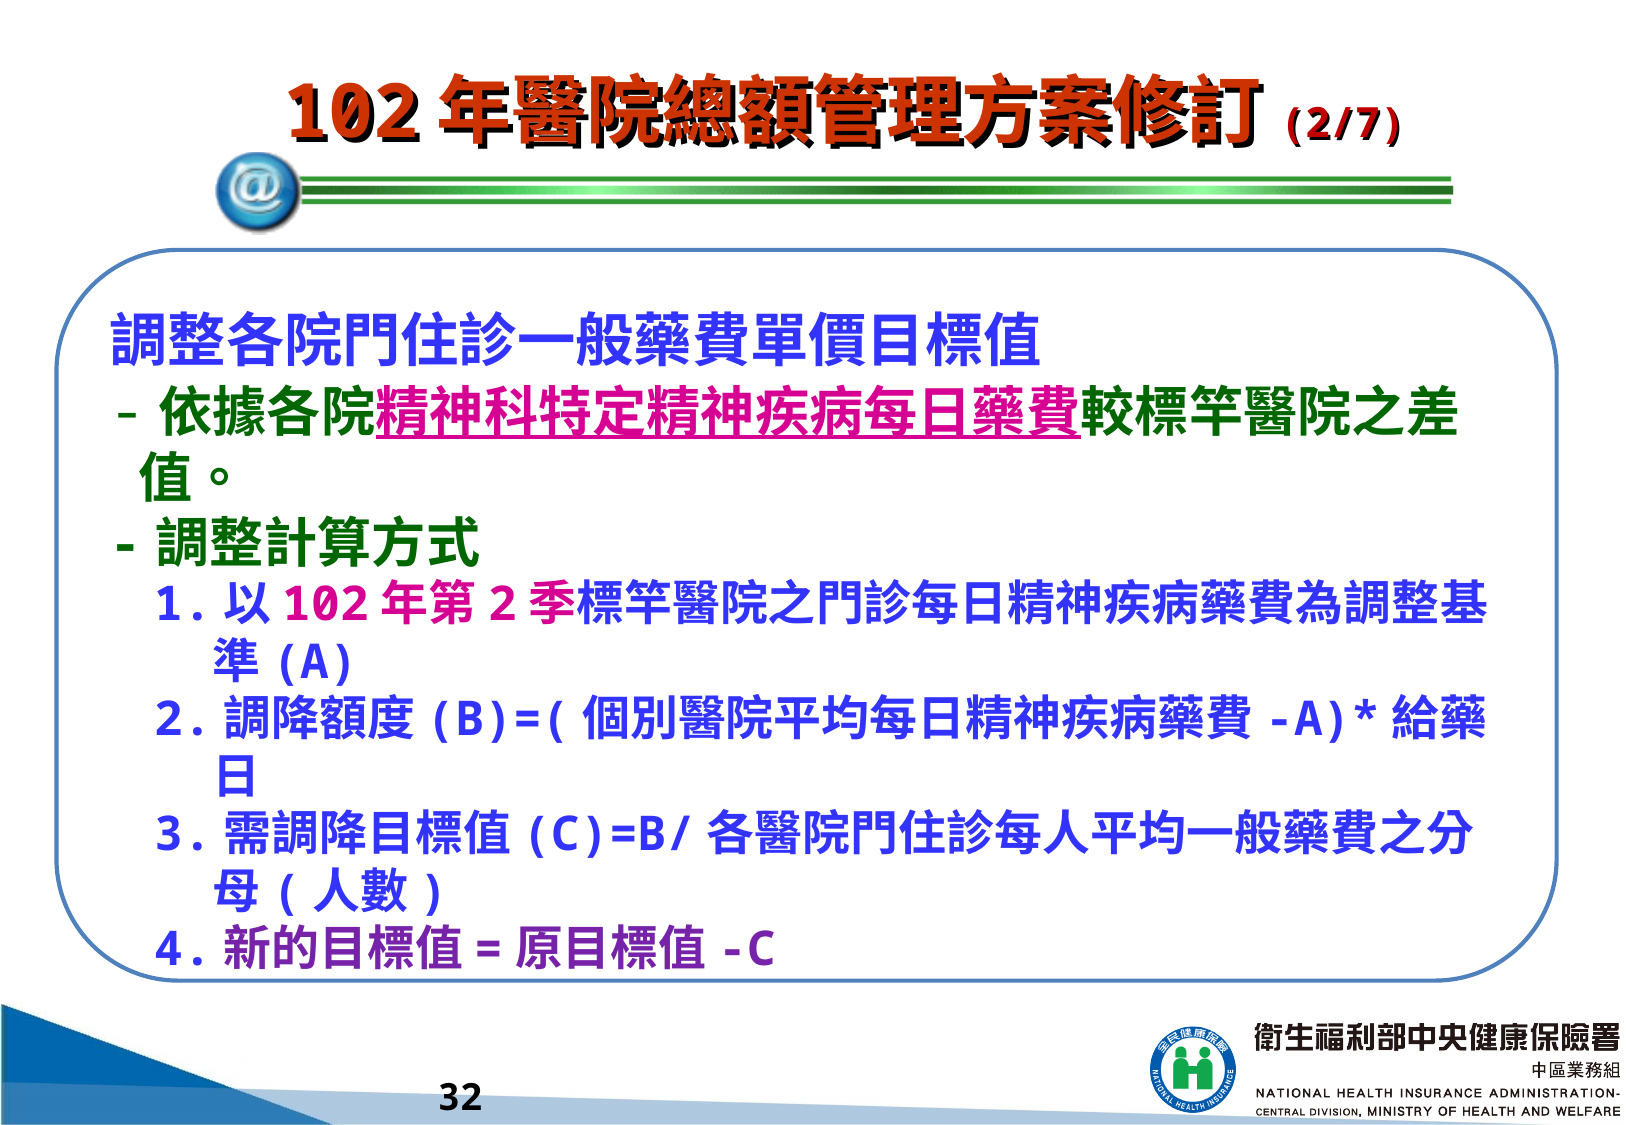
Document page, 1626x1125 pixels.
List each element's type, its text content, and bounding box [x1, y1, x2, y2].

title 102年醫院總額管理方案修訂(2/7) [268, 31, 1534, 185]
text_box 調整各院門住診一般藥費單價目標值 -依據各院精神科特定精神疾病每日藥費較標竿醫院之差值。 -調整計算方式 1.以102年第2季標竿醫院之門診每日精神疾病藥費為調整基準(A) 2.調降額度(B)=(個別醫院平均每日精神疾病藥費-A)*給藥日 3.需調降目標值(C)=B/各醫院門住診每人平均一般藥費之分母(人數) 4.新的目標值=原目標值-C [56, 249, 1557, 981]
text_box [174, 31, 1582, 219]
text_box [422, 1065, 802, 1125]
